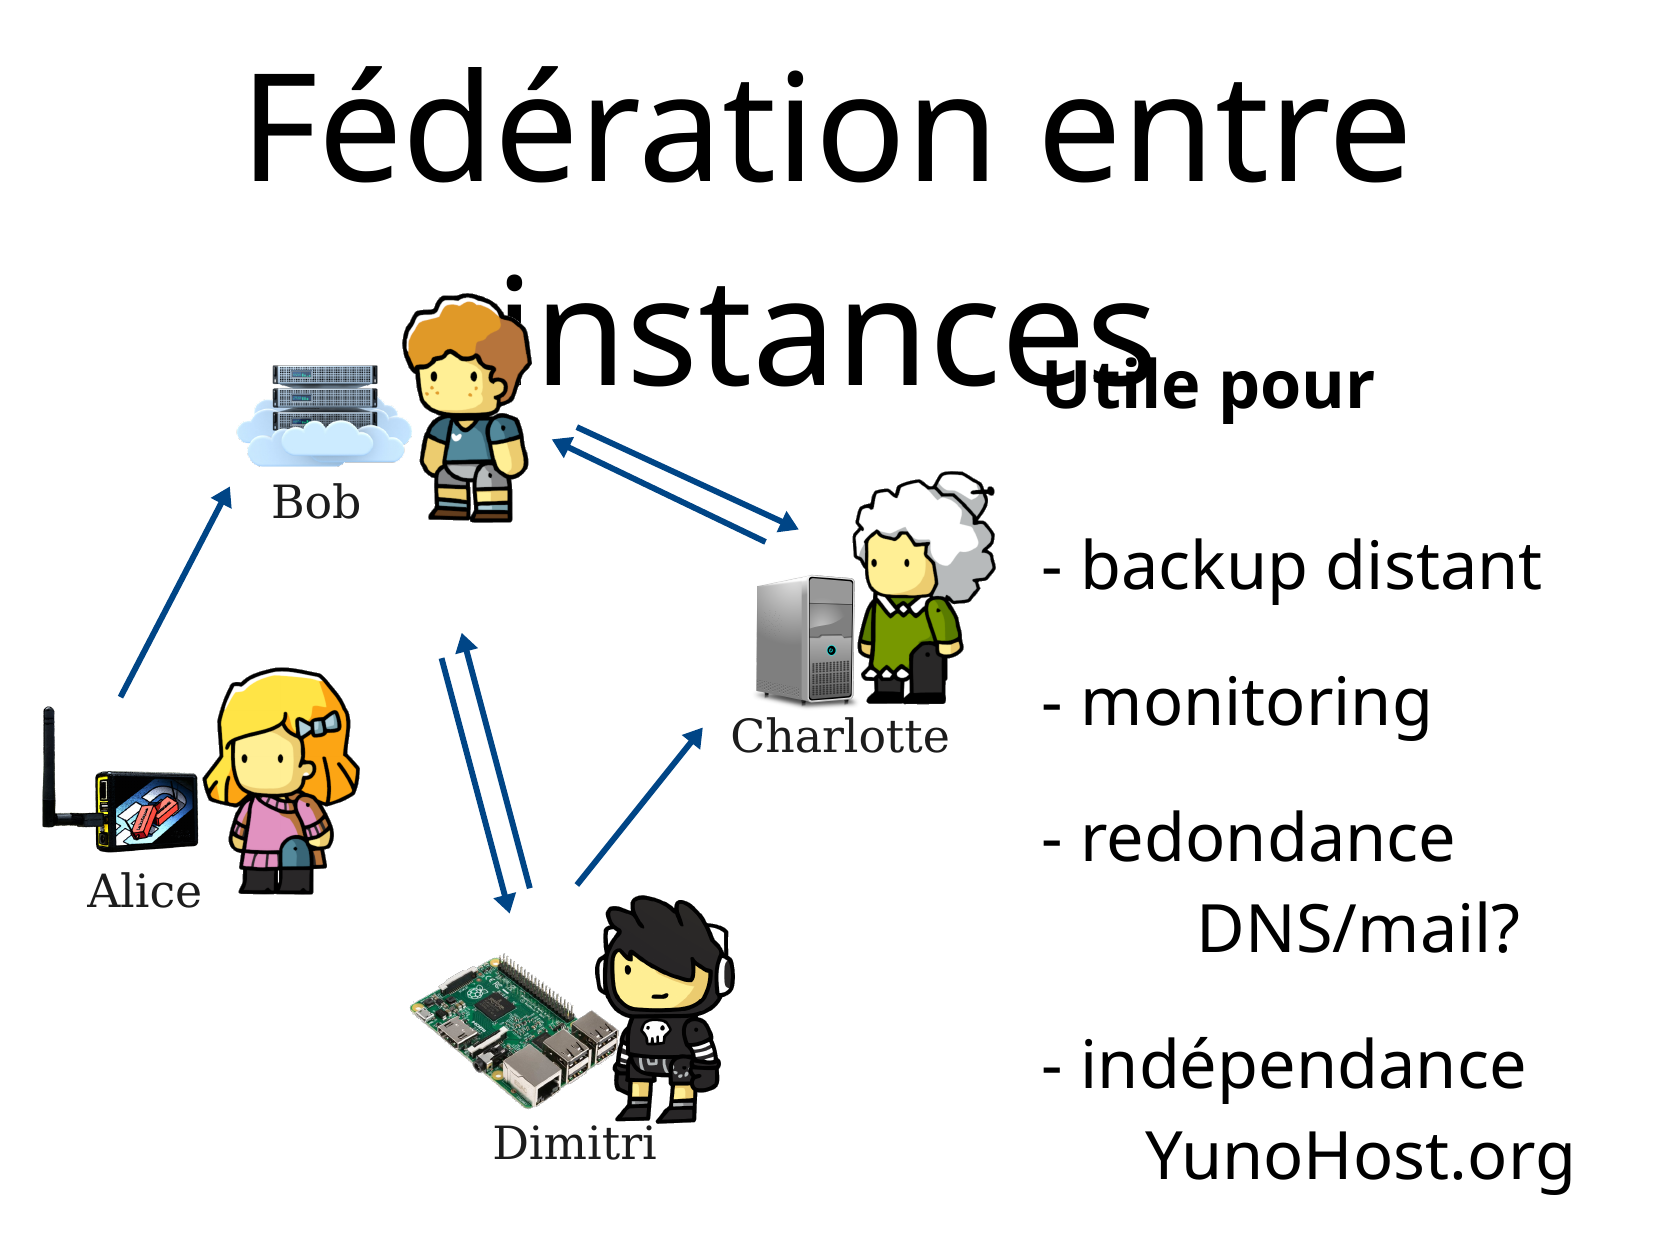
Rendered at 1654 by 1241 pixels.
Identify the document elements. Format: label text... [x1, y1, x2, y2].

picture [749, 466, 1000, 705]
picture [405, 895, 735, 1124]
title Le FuturTM Fédération entre instances [82, 10, 1571, 237]
picture [26, 664, 360, 895]
text_box Dimitri [477, 1109, 691, 1184]
text_box Bob [256, 468, 388, 544]
text_box Alice [72, 857, 231, 932]
text_box Charlotte [715, 703, 989, 778]
picture [230, 290, 534, 523]
text_box Utile pour - backup distant - monitoring - redondance DNS/mail? - indépendance YunoHost.org - ??? [1027, 329, 1618, 1137]
